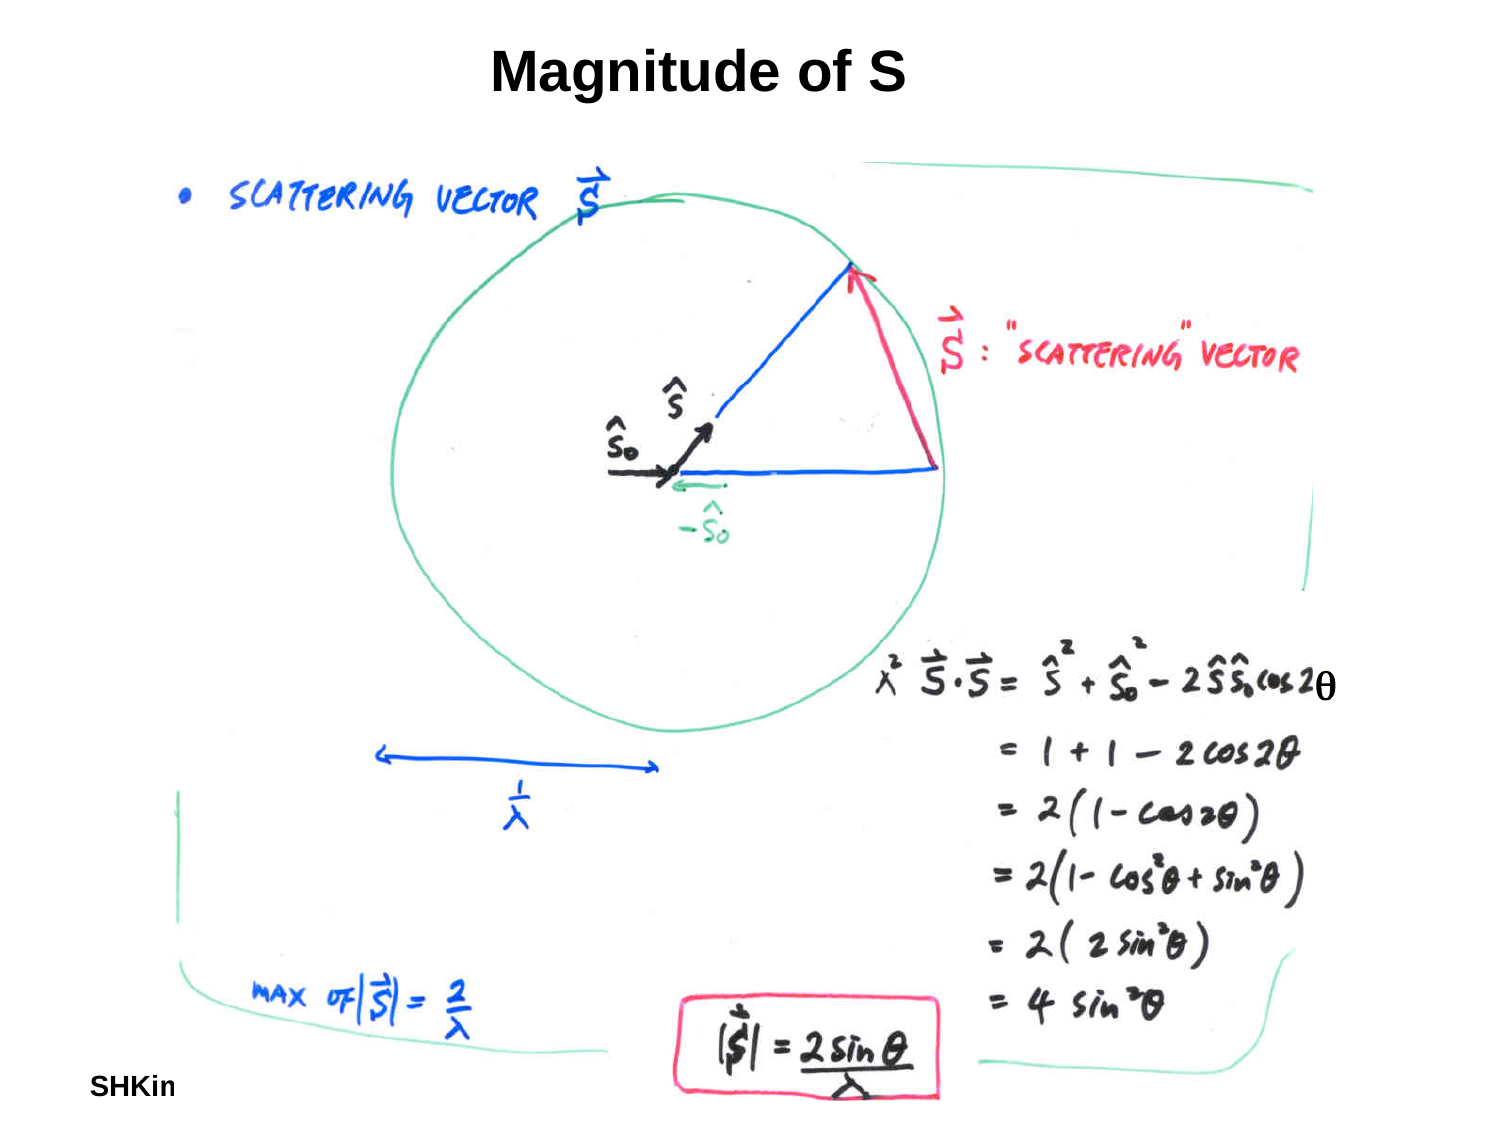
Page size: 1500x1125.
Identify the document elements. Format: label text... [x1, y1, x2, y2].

text_box Magnitude of S [475, 24, 923, 111]
picture [174, 162, 1313, 1101]
text_box  [1300, 650, 1352, 716]
